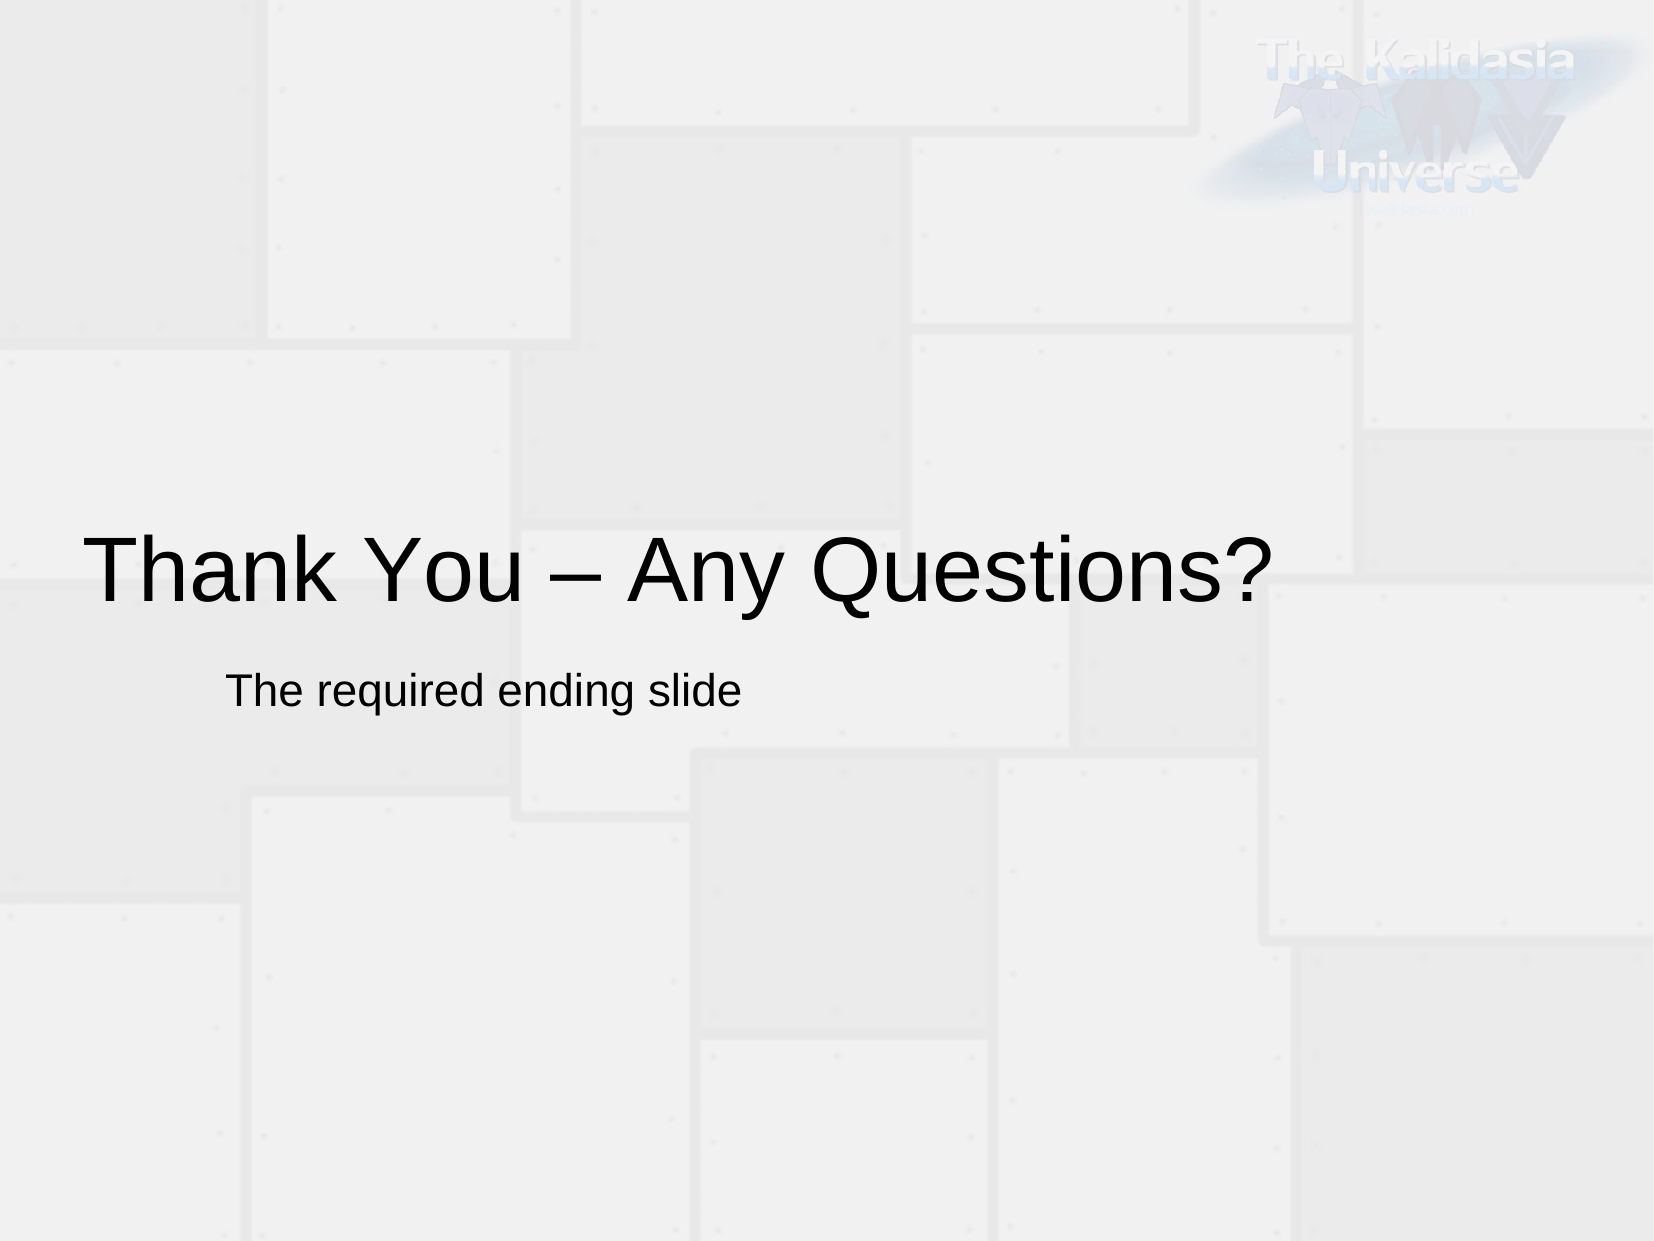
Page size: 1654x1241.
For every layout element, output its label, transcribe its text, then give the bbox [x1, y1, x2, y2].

title Thank You – Any Questions? [82, 509, 1571, 626]
picture [0, 0, 1654, 1241]
text_box The required ending slide [224, 659, 1605, 720]
